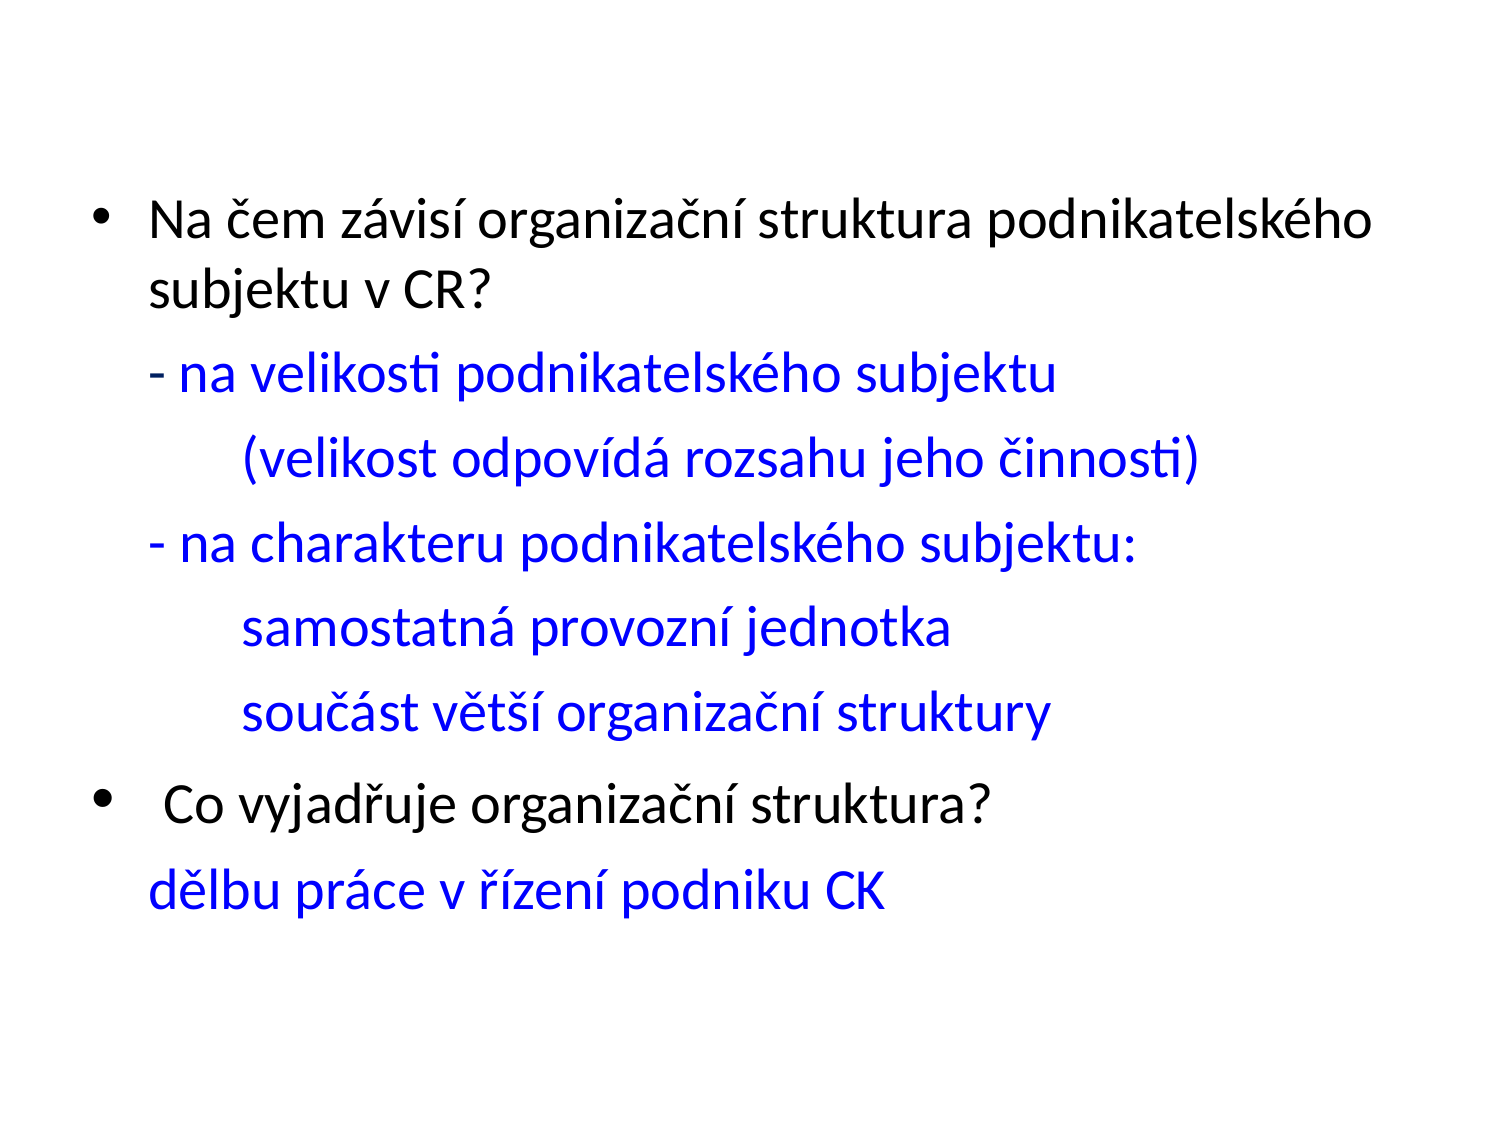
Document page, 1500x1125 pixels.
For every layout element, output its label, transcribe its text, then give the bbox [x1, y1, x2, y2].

list Na čem závisí organizační struktura podnikatelského subjektu v CR? - na velikosti podnikatelského subjektu (velikost odpovídá rozsahu jeho činnosti) - na charakteru podnikatelského subjektu: samostatná provozní jednotka součást větší organizační struktury Co vyjadřuje organizační struktura? dělbu práce v řízení podniku CK [76, 172, 1427, 1014]
